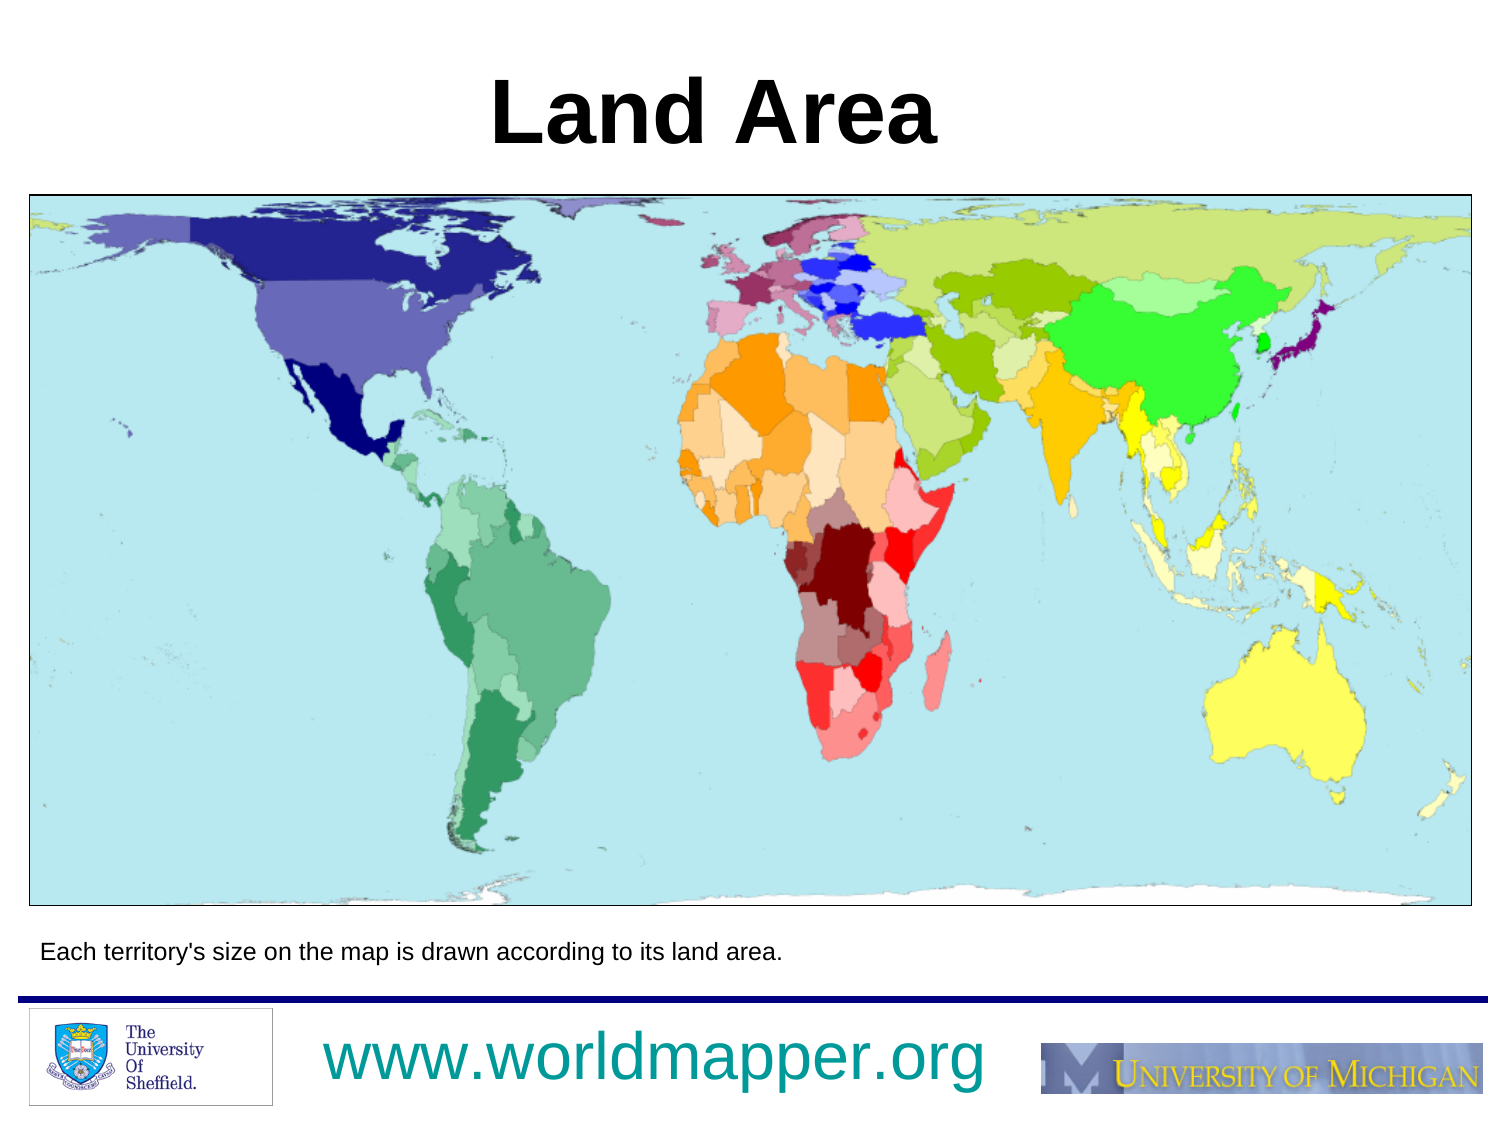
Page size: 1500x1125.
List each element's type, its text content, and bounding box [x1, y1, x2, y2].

picture [30, 195, 1471, 905]
title Land Area [76, 42, 1352, 194]
picture [1041, 1043, 1483, 1094]
text_box Each territory's size on the map is drawn according to its land area. [24, 918, 811, 976]
picture [29, 1008, 273, 1106]
